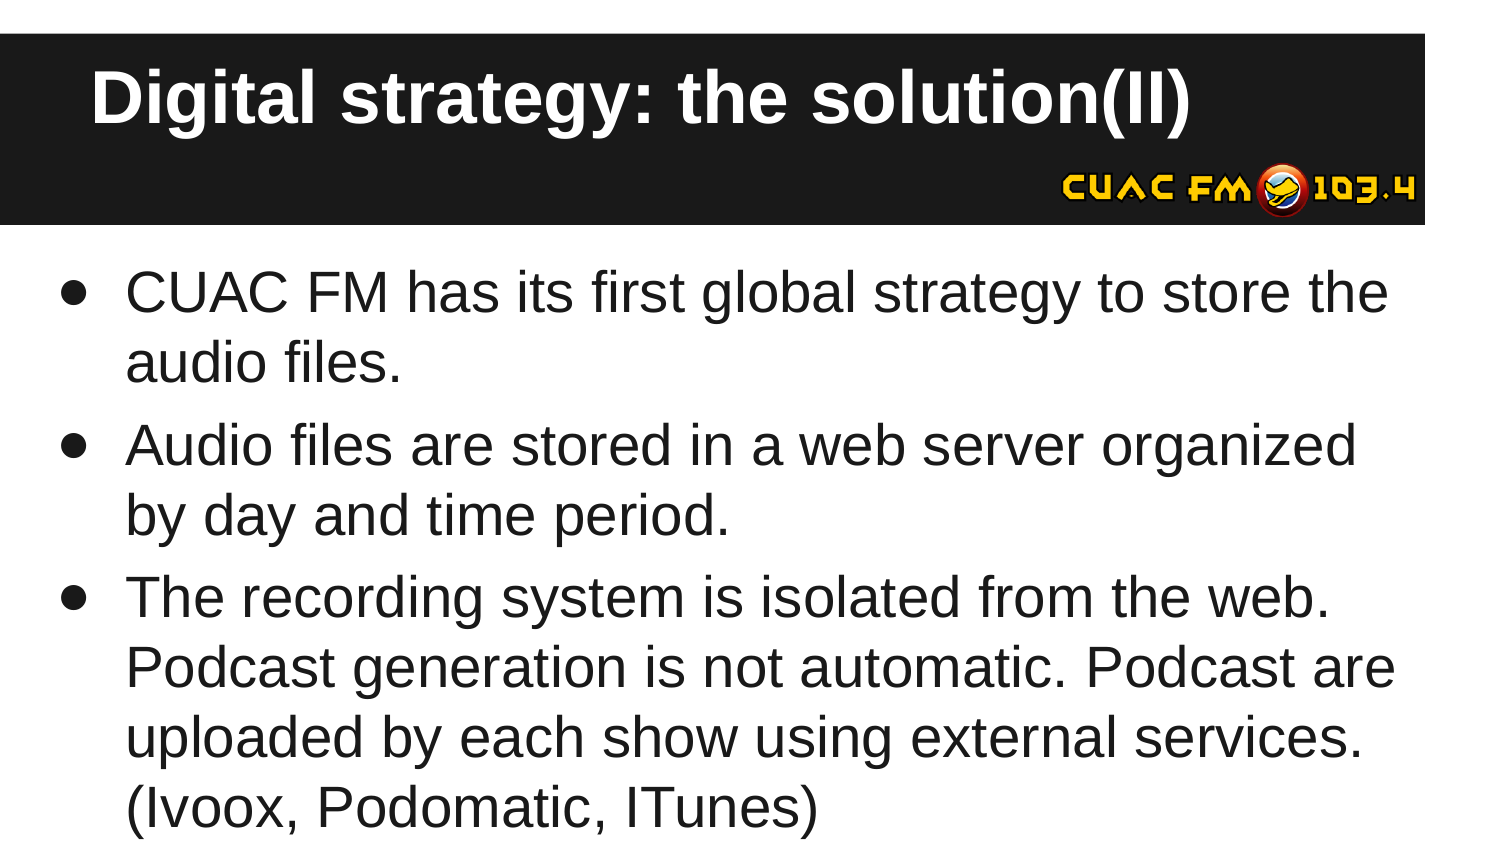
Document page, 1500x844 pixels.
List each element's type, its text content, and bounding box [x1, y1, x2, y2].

list CUAC FM has its first global strategy to store the audio files. Audio files are stored in a web server organized by day and time period. The recording system is isolated from the web. Podcast generation is not automatic. Podcast are uploaded by each show using external services. (Ivoox, Podomatic, ITunes) [35, 239, 1425, 808]
picture [1054, 158, 1425, 221]
title Digital strategy: the solution(II) [75, 33, 1425, 221]
